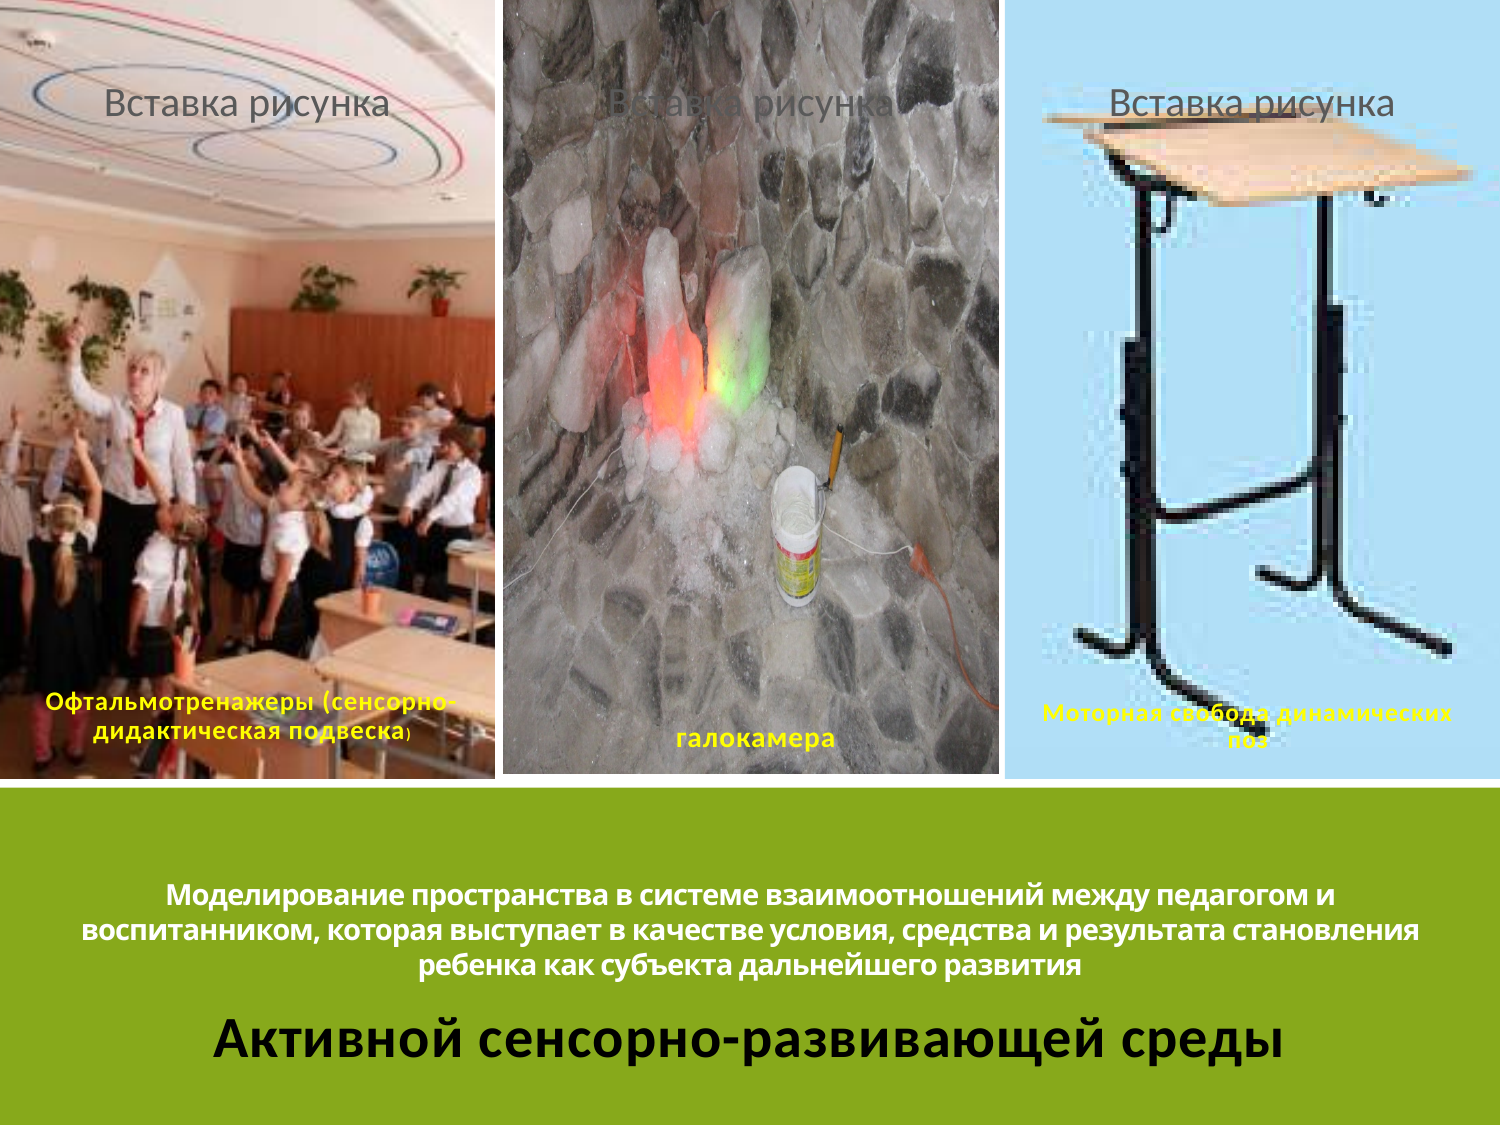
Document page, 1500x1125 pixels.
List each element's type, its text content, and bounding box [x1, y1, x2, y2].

text_box Офтальмотренажеры (сенсорно-дидактическая подвеска) [23, 679, 481, 762]
picture [1004, 0, 1500, 779]
picture [503, 0, 999, 774]
text_box галокамера [527, 714, 985, 762]
picture [0, 0, 495, 779]
subtitle Активной сенсорно-развивающей среды [65, 991, 1435, 1086]
text_box Моторная свобода динамических поз [1019, 691, 1477, 762]
title Моделирование пространства в системе взаимоотношений между педагогом и воспитанником, которая выступает в качестве условия, средства и результата становления ребенка как субъекта дальнейшего развития [65, 839, 1435, 990]
